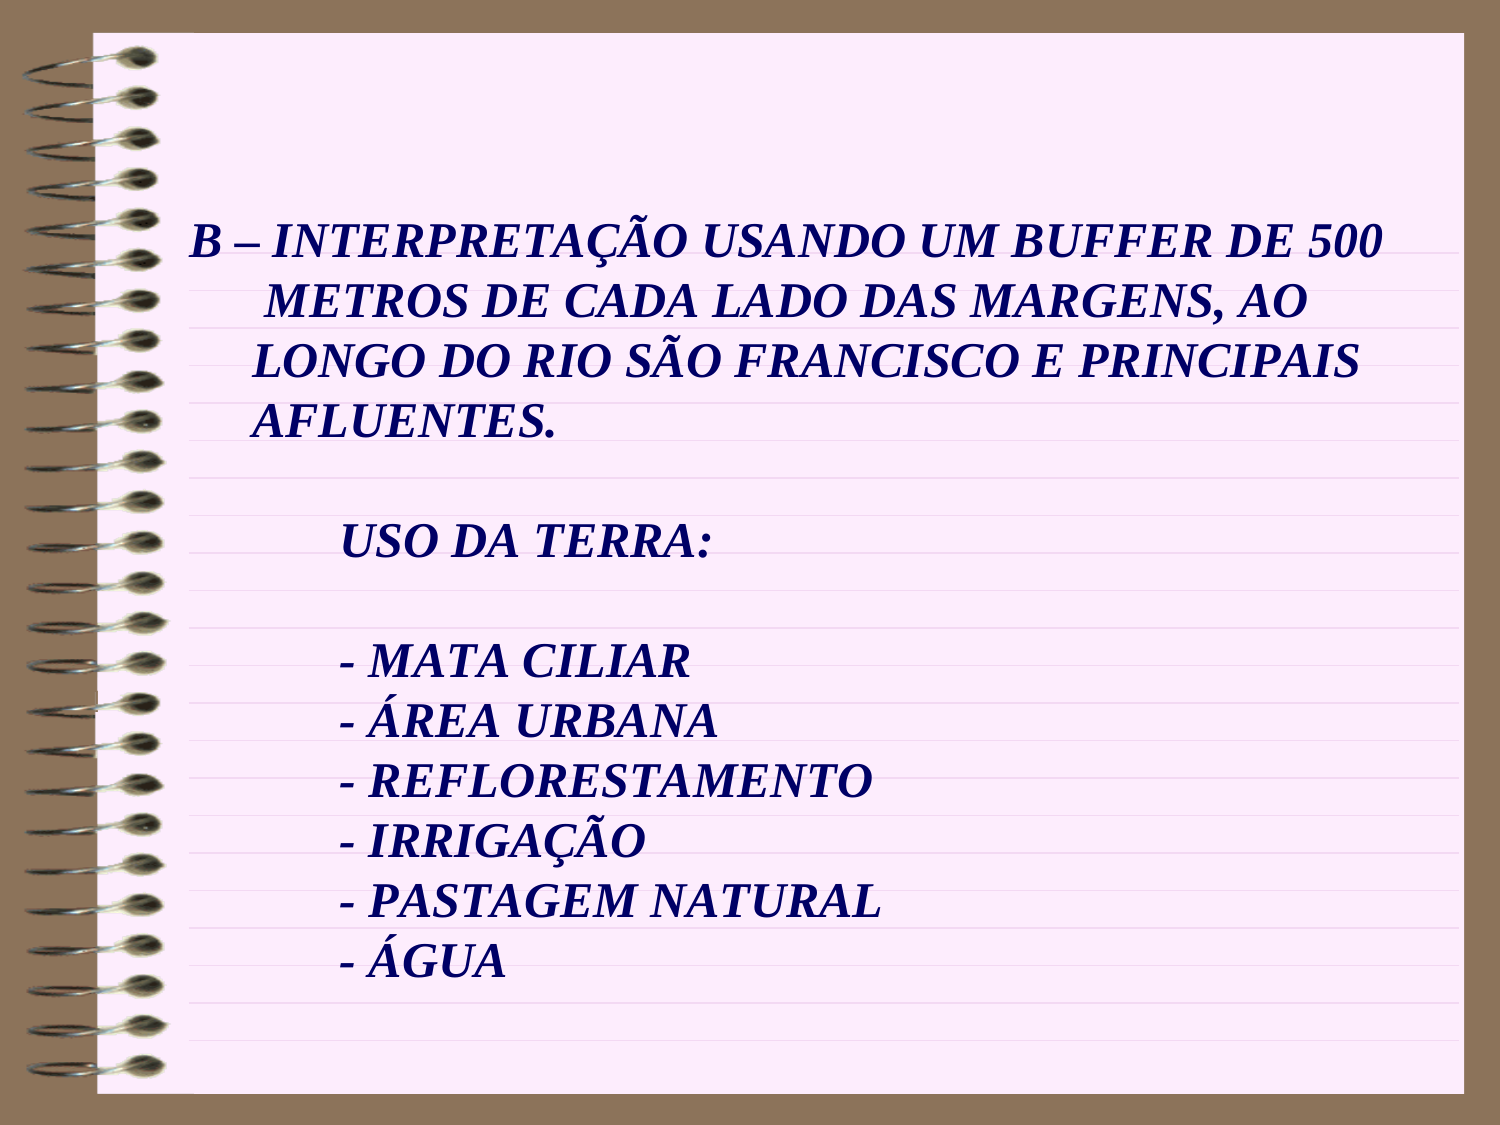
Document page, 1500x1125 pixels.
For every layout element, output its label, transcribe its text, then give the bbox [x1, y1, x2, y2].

picture [0, 8, 194, 1115]
text_box B – INTERPRETAÇÃO USANDO UM BUFFER DE 500 METROS DE CADA LADO DAS MARGENS, AO LONGO DO RIO SÃO FRANCISCO E PRINCIPAIS AFLUENTES. USO DA TERRA: - MATA CILIAR - ÁREA URBANA - REFLORESTAMENTO - IRRIGAÇÃO - PASTAGEM NATURAL - ÁGUA [174, 199, 1451, 996]
